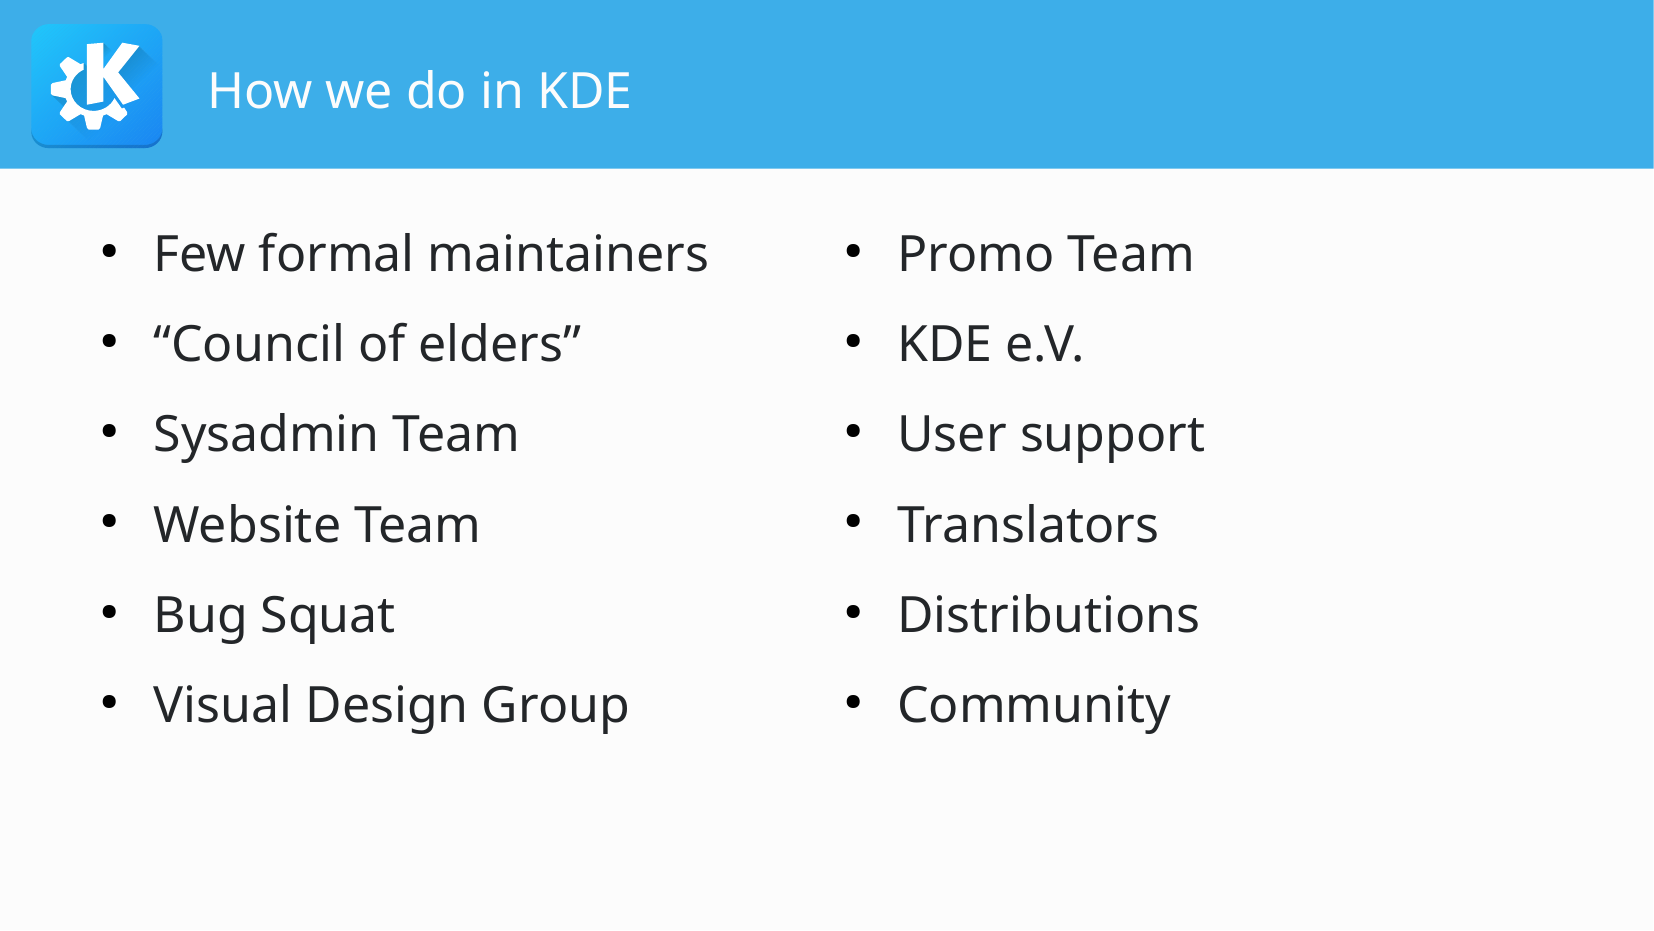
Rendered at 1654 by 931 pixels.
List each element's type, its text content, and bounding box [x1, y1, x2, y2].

title How we do in KDE [207, 11, 1558, 167]
list Few formal maintainers “Council of elders” Sysadmin Team Website Team Bug Squat Visual Design Group Promo Team KDE e.V. User support Translators Distributions Community [82, 217, 1571, 758]
